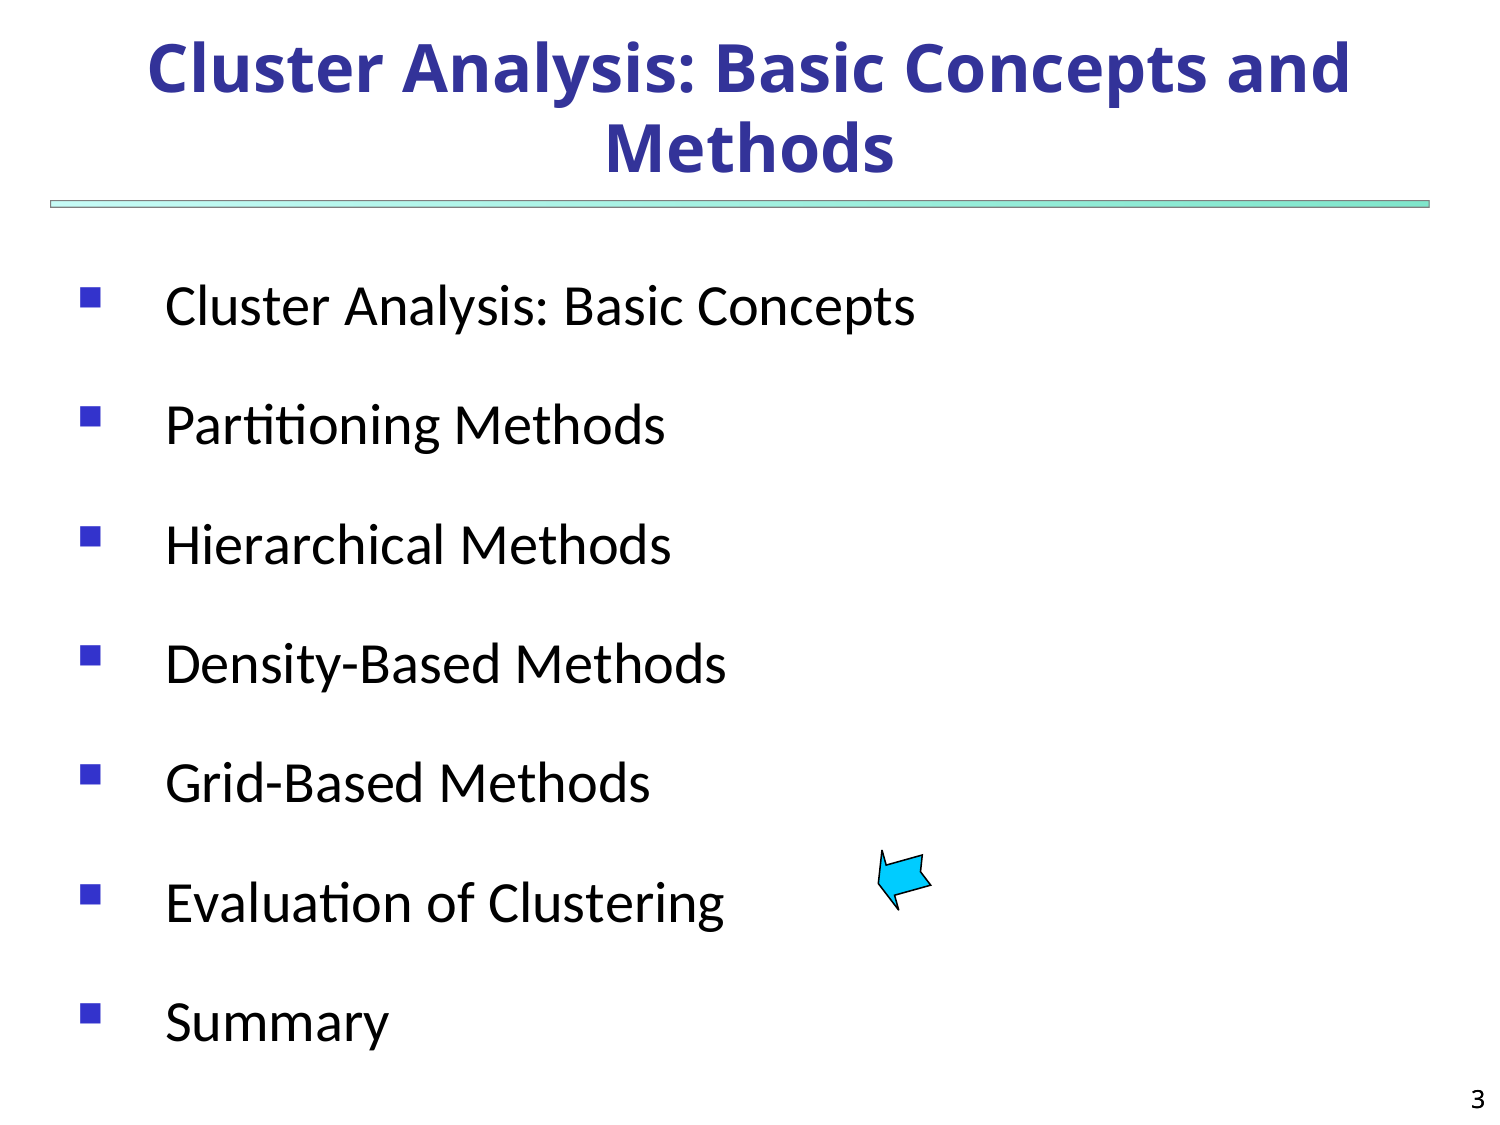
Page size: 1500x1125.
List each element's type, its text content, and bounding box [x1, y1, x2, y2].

text_box <number> [1187, 1062, 1500, 1125]
text_box [878, 849, 931, 911]
list Cluster Analysis: Basic Concepts Partitioning Methods Hierarchical Methods Density-Based Methods Grid-Based Methods Evaluation of Clustering Summary [62, 224, 1412, 1075]
title Cluster Analysis: Basic Concepts and Methods [0, 18, 1500, 194]
